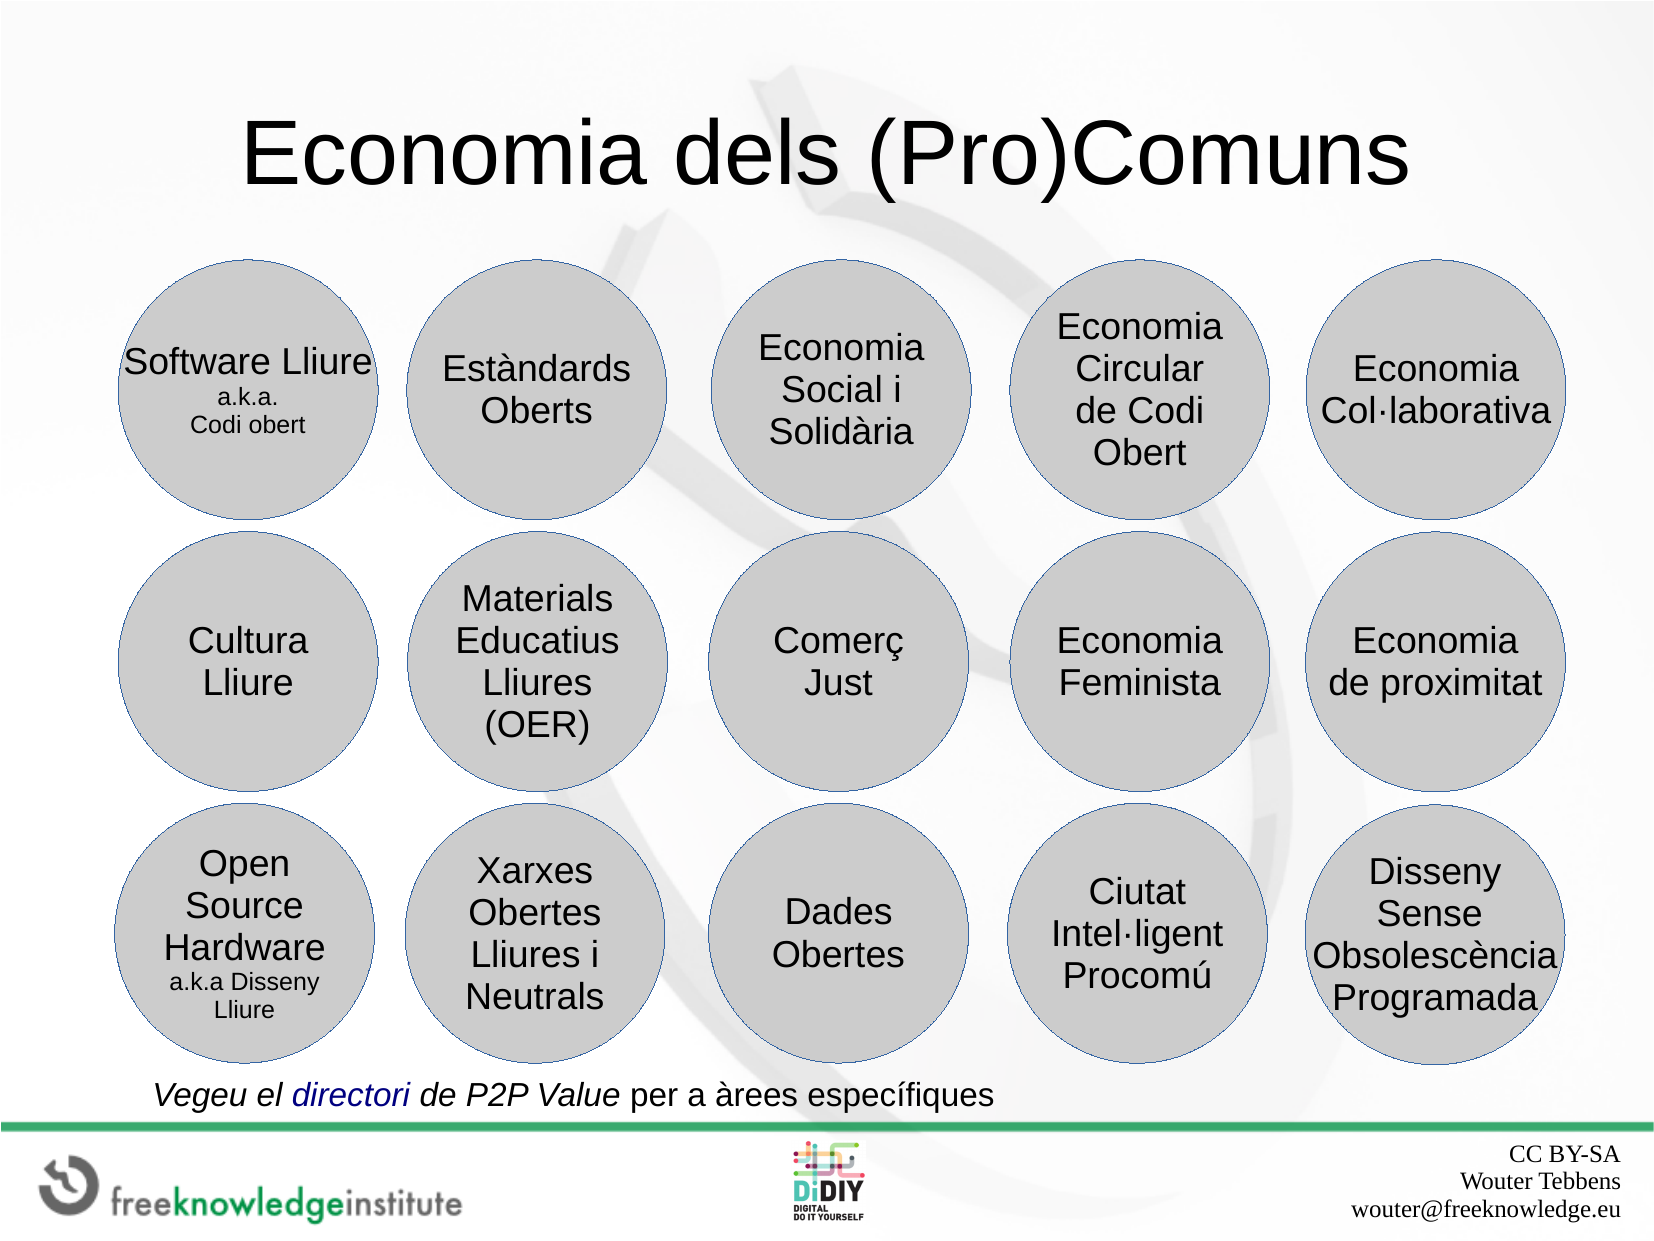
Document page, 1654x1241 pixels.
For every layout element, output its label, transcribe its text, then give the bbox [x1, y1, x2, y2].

text_box Economia de proximitat [1305, 531, 1566, 792]
text_box Economia Social i Solidària [711, 259, 972, 520]
text_box Ciutat Intel·ligent Procomú [1007, 803, 1268, 1064]
text_box Disseny Sense Obsolescència Programada [1305, 804, 1566, 1065]
text_box Software Lliure a.k.a. Codi obert [118, 259, 379, 520]
text_box Comerç Just [708, 531, 969, 792]
text_box Vegeu el directori de P2P Value per a àrees específiques [137, 1068, 1010, 1122]
text_box Economia Feminista [1009, 531, 1270, 792]
text_box Estàndards Oberts [406, 259, 667, 520]
text_box Economia Circular de Codi Obert [1009, 259, 1270, 520]
title Economia dels (Pro)Comuns [82, 49, 1571, 257]
text_box Dades Obertes [708, 803, 969, 1064]
text_box Economia Col·laborativa [1306, 259, 1566, 520]
text_box Materials Educatius Lliures (OER) [407, 531, 668, 792]
text_box Xarxes Obertes Lliures i Neutrals [405, 803, 665, 1064]
picture [1, 1, 1654, 1241]
text_box Cultura Lliure [118, 531, 379, 792]
text_box Open Source Hardware a.k.a Disseny Lliure [114, 803, 375, 1064]
